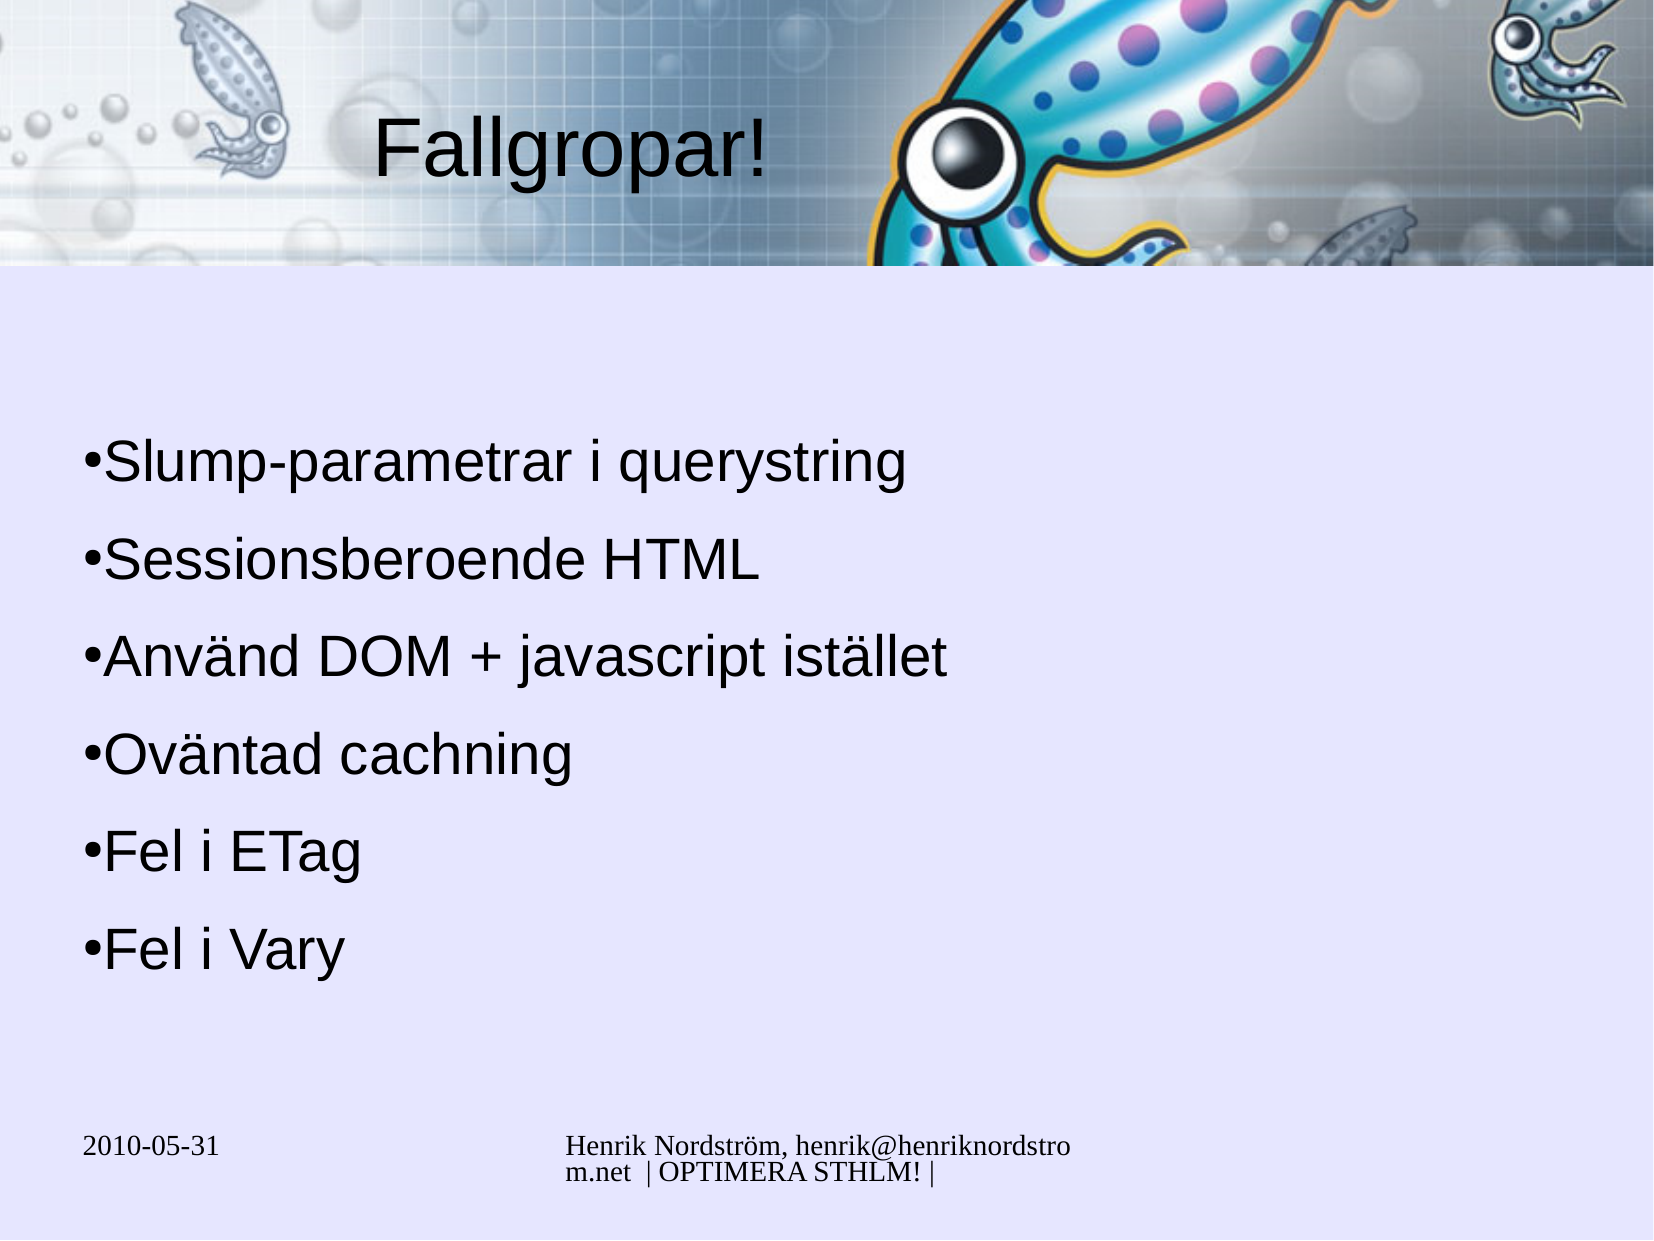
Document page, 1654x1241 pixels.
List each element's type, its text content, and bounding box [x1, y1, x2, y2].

text_box Slump-parametrar i querystring Sessionsberoende HTML Använd DOM + javascript istället Oväntad cachning Fel i ETag Fel i Vary [82, 218, 1571, 1160]
picture [0, 0, 1654, 266]
title Fallgropar! [372, 59, 1613, 237]
